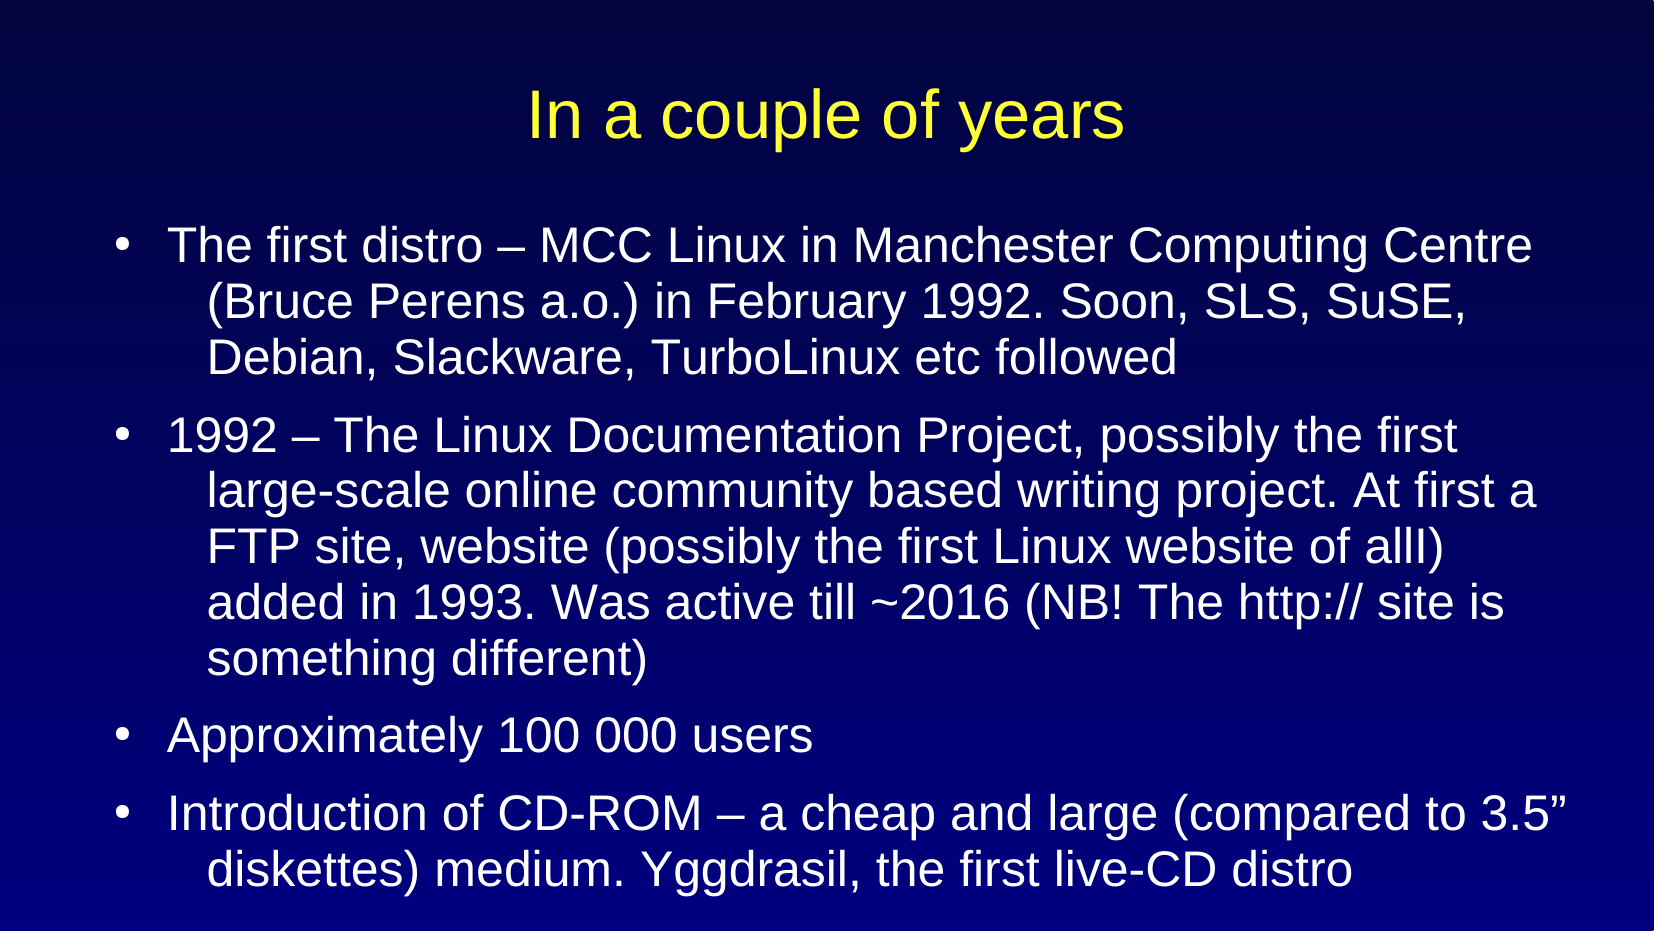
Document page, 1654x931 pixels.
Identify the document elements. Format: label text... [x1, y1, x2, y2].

list The first distro – MCC Linux in Manchester Computing Centre (Bruce Perens a.o.) in February 1992. Soon, SLS, SuSE, Debian, Slackware, TurboLinux etc followed 1992 – The Linux Documentation Project, possibly the first large-scale online community based writing project. At first a FTP site, website (possibly the first Linux website of allI) added in 1993. Was active till ~2016 (NB! The http:// site is something different) Approximately 100 000 users Introduction of CD-ROM – a cheap and large (compared to 3.5” diskettes) medium. Yggdrasil, the first live-CD distro [82, 217, 1571, 898]
title In a couple of years [82, 37, 1571, 193]
